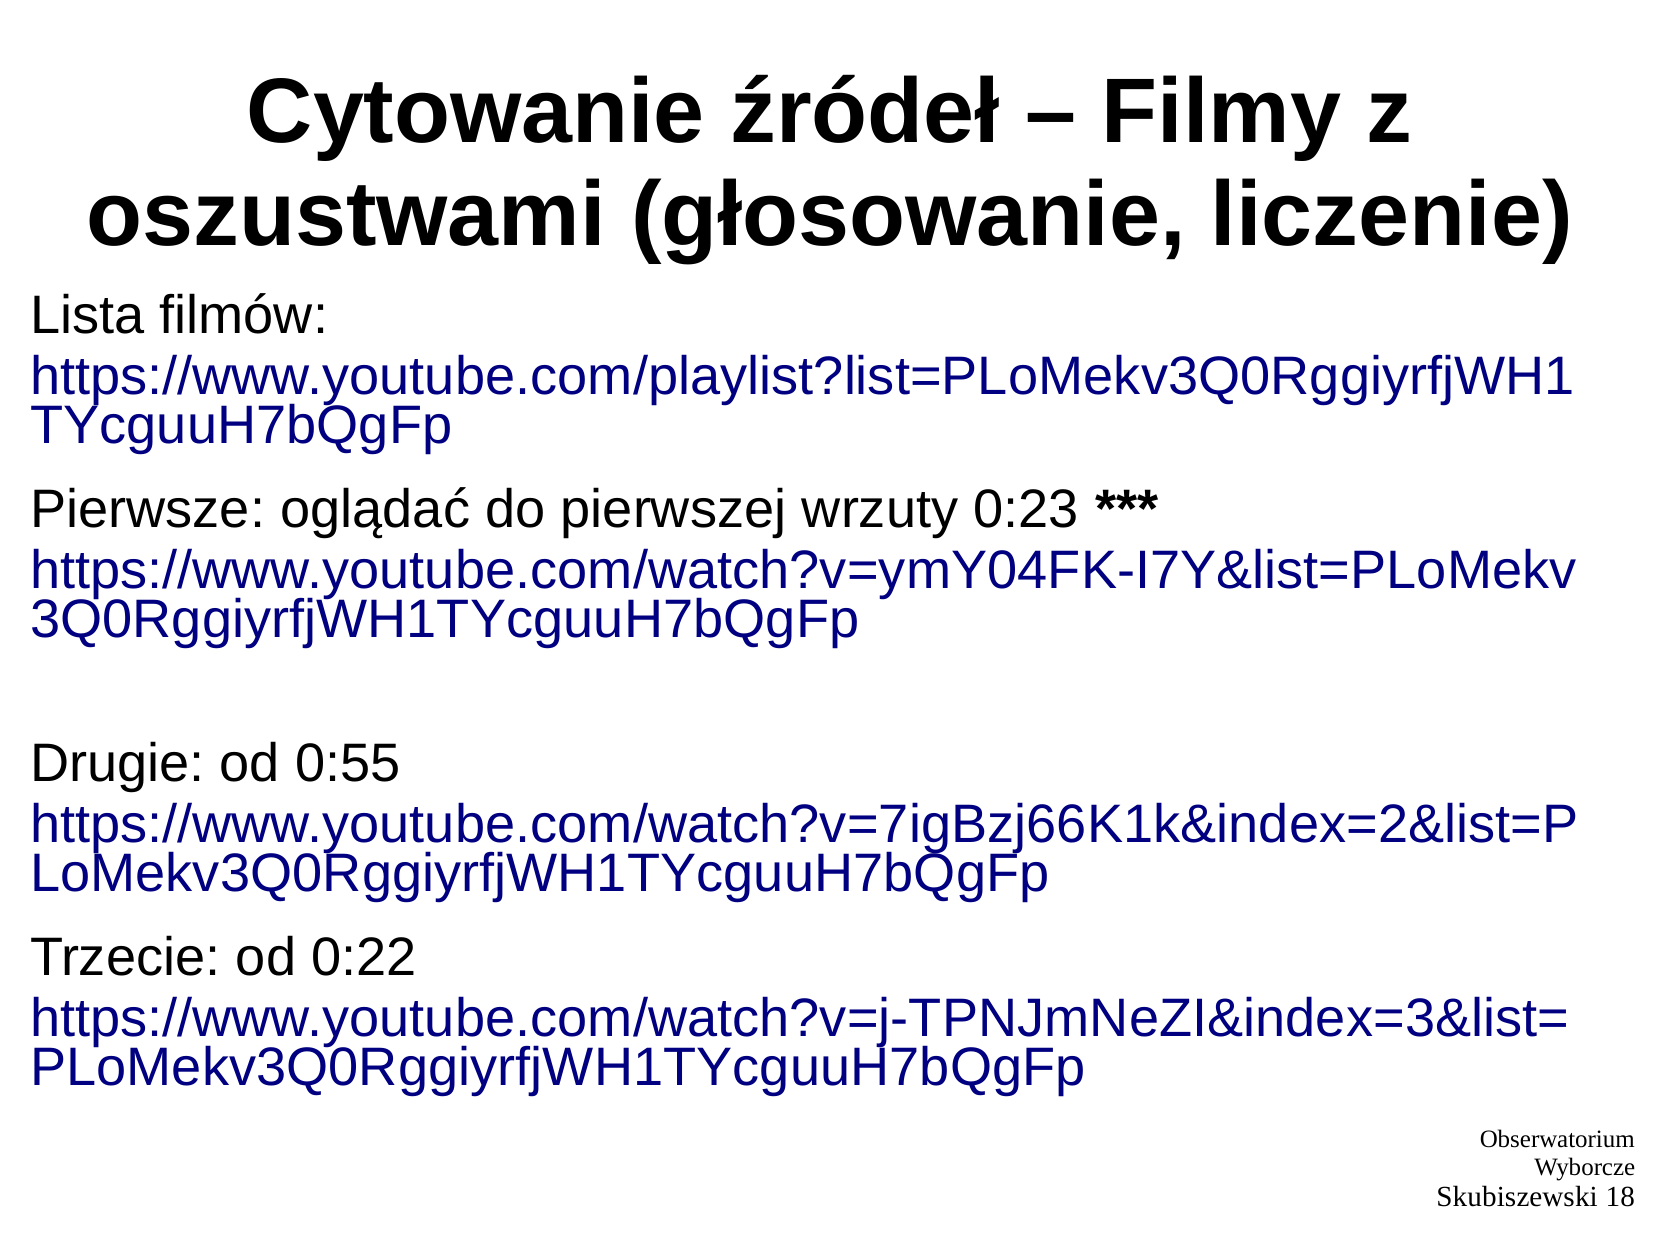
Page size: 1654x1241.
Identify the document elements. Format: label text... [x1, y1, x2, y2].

list Lista filmów: https://www.youtube.com/playlist?list=PLoMekv3Q0RggiyrfjWH1TYcguuH7bQgFp Pierwsze: oglądać do pierwszej wrzuty 0:23 *** https://www.youtube.com/watch?v=ymY04FK-I7Y&list=PLoMekv3Q0RggiyrfjWH1TYcguuH7bQgFp Drugie: od 0:55 https://www.youtube.com/watch?v=7igBzj66K1k&index=2&list=PLoMekv3Q0RggiyrfjWH1TYcguuH7bQgFp Trzecie: od 0:22 https://www.youtube.com/watch?v=j-TPNJmNeZI&index=3&list=PLoMekv3Q0RggiyrfjWH1TYcguuH7bQgFp [30, 285, 1583, 1156]
title Cytowanie źródeł – Filmy z oszustwami (głosowanie, liczenie) [86, 60, 1575, 266]
